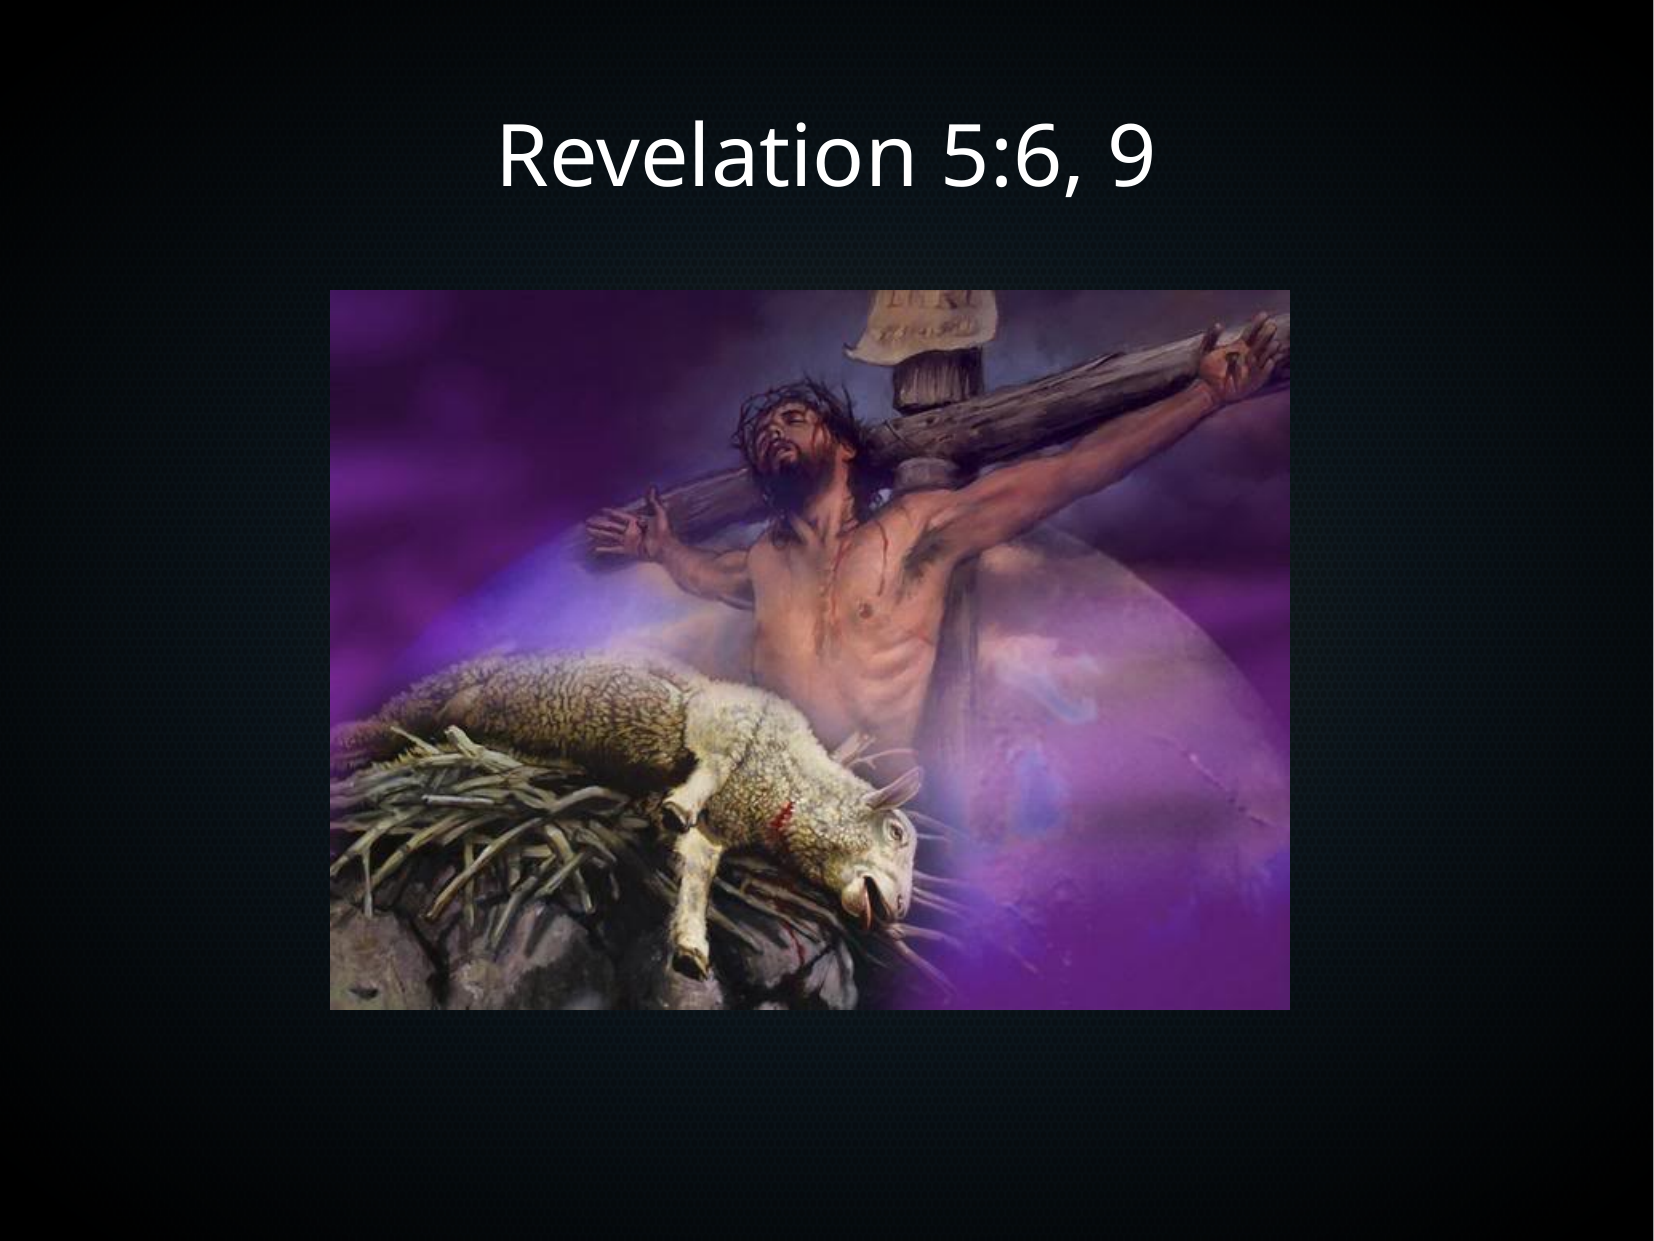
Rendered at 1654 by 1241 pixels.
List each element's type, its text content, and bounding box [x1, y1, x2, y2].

picture [0, 0, 1654, 1241]
title Revelation 5:6, 9 [82, 49, 1571, 257]
